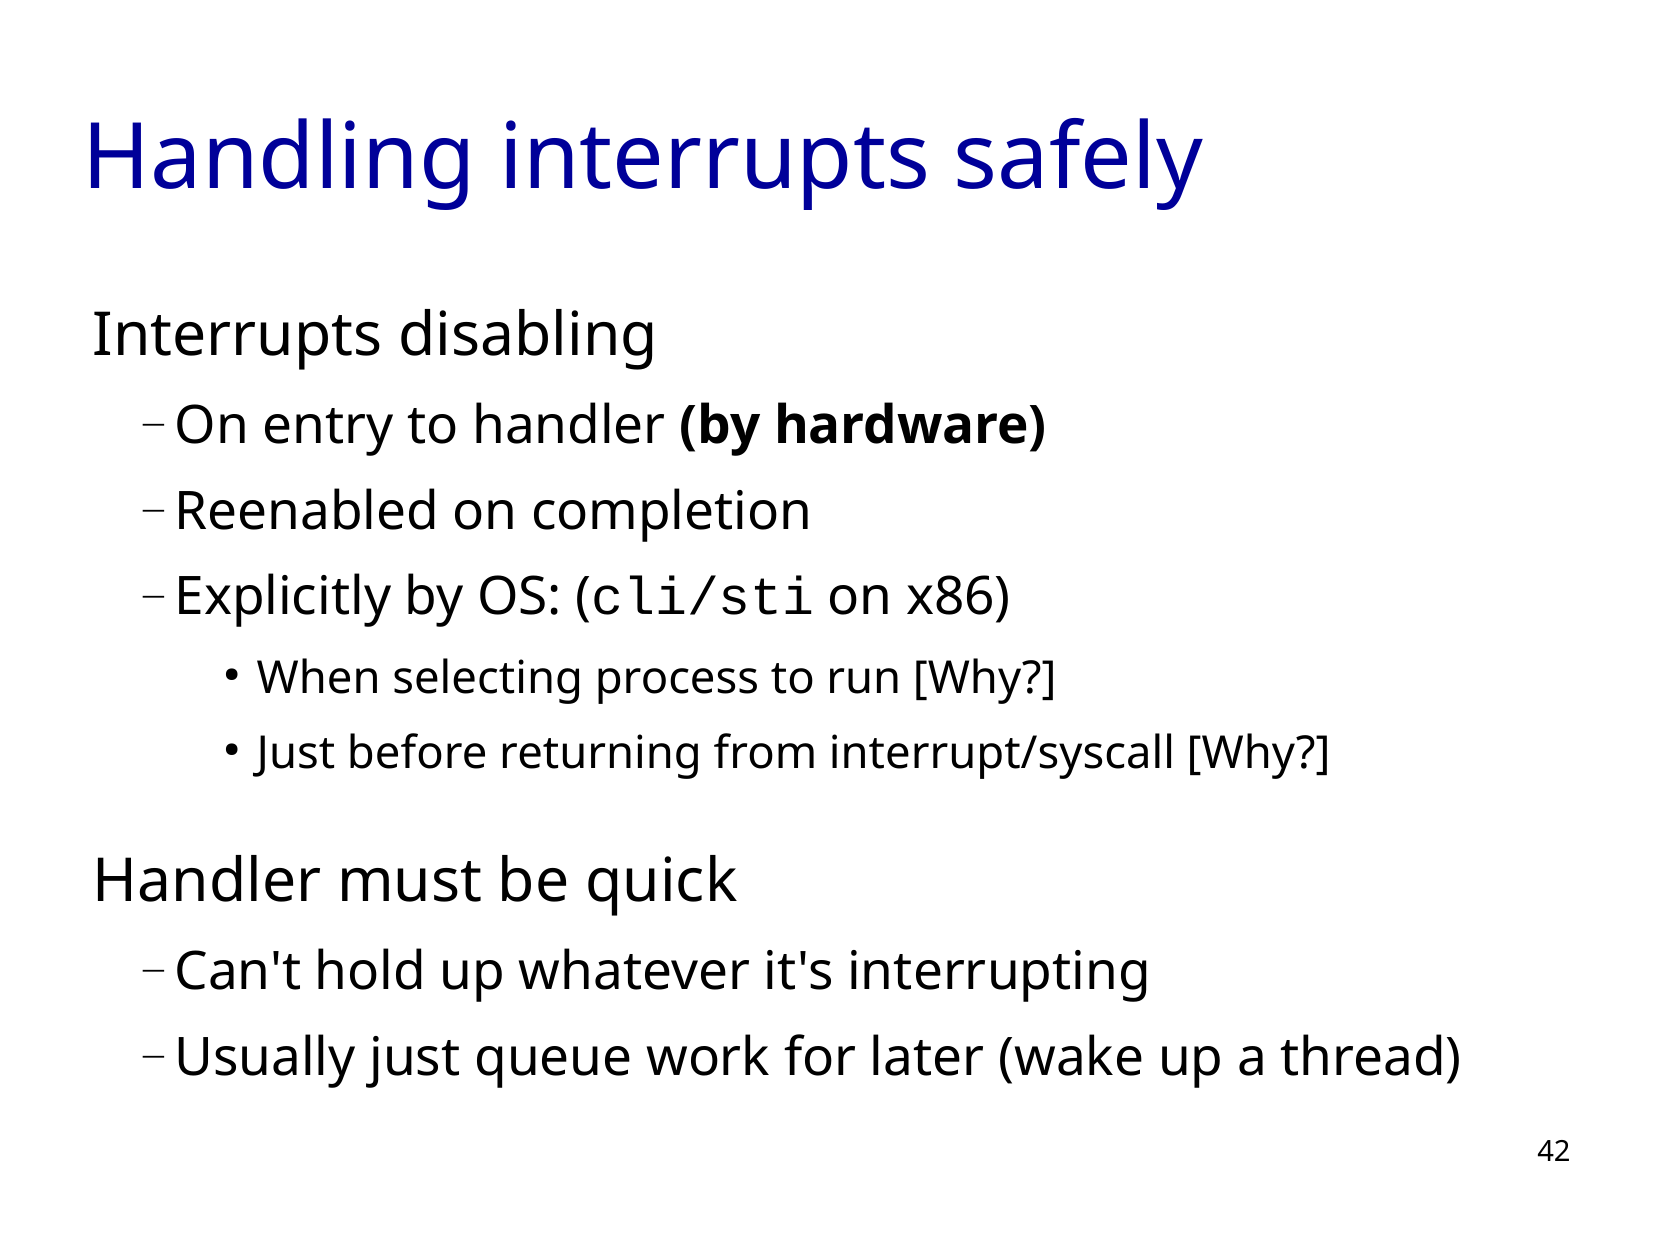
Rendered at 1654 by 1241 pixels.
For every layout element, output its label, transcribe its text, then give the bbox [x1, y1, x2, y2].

list Interrupts disabling On entry to handler (by hardware) Reenabled on completion Explicitly by OS: (cli/sti on x86) When selecting process to run [Why?] Just before returning from interrupt/syscall [Why?] Handler must be quick Can't hold up whatever it's interrupting Usually just queue work for later (wake up a thread) [60, 290, 1571, 1096]
title Handling interrupts safely [82, 49, 1571, 257]
